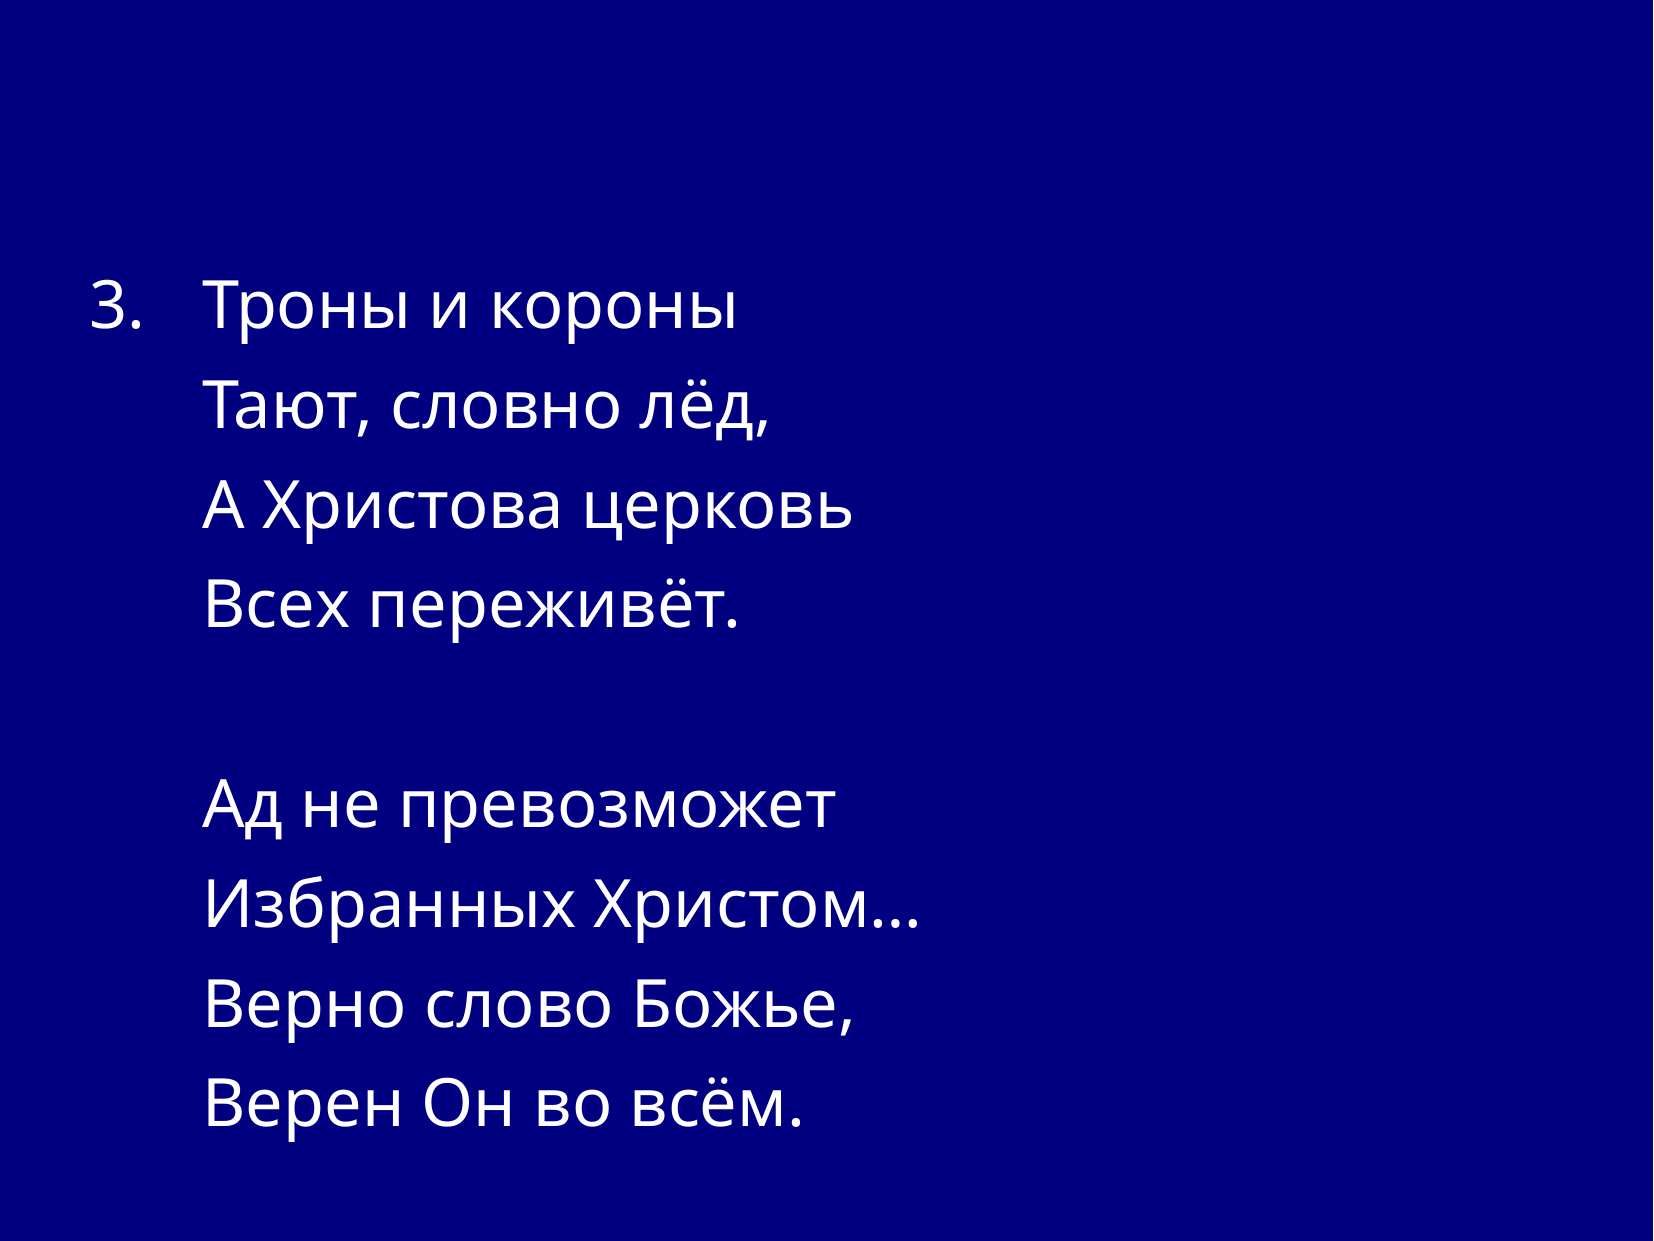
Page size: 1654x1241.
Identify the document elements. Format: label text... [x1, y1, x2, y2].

text_box 3. Троны и короны Тают, словно лёд, А Христова церковь Всех переживёт. Ад не превозможет Избранных Христом… Верно слово Божье, Верен Он во всём. [75, 150, 1576, 1163]
